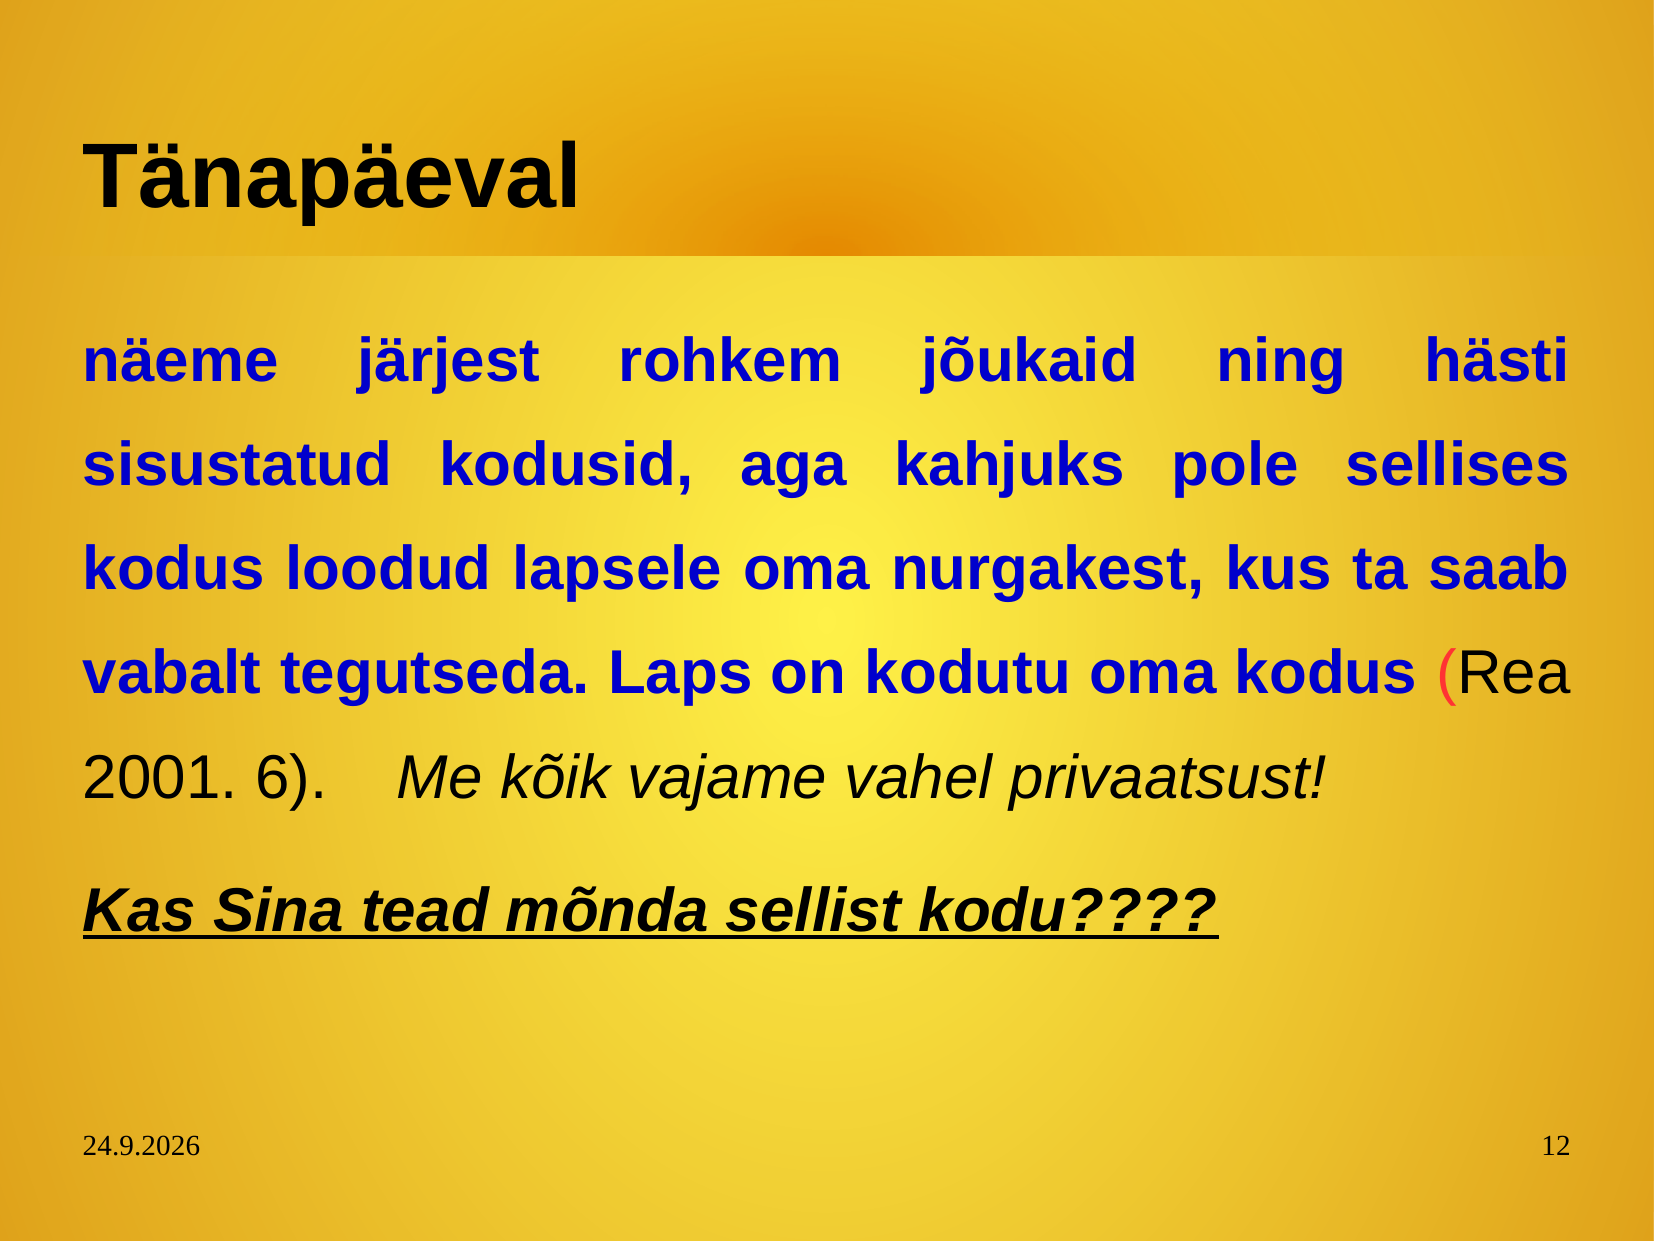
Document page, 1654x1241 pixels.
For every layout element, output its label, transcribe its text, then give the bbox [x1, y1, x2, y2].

title Tänapäeval [82, 47, 1571, 252]
list näeme järjest rohkem jõukaid ning hästi sisustatud kodusid, aga kahjuks pole sellises kodus loodud lapsele oma nurgakest, kus ta saab vabalt tegutseda. Laps on kodutu oma kodus (Rea 2001. 6). Me kõik vajame vahel privaatsust! Kas Sina tead mõnda sellist kodu???? [82, 290, 1571, 1010]
